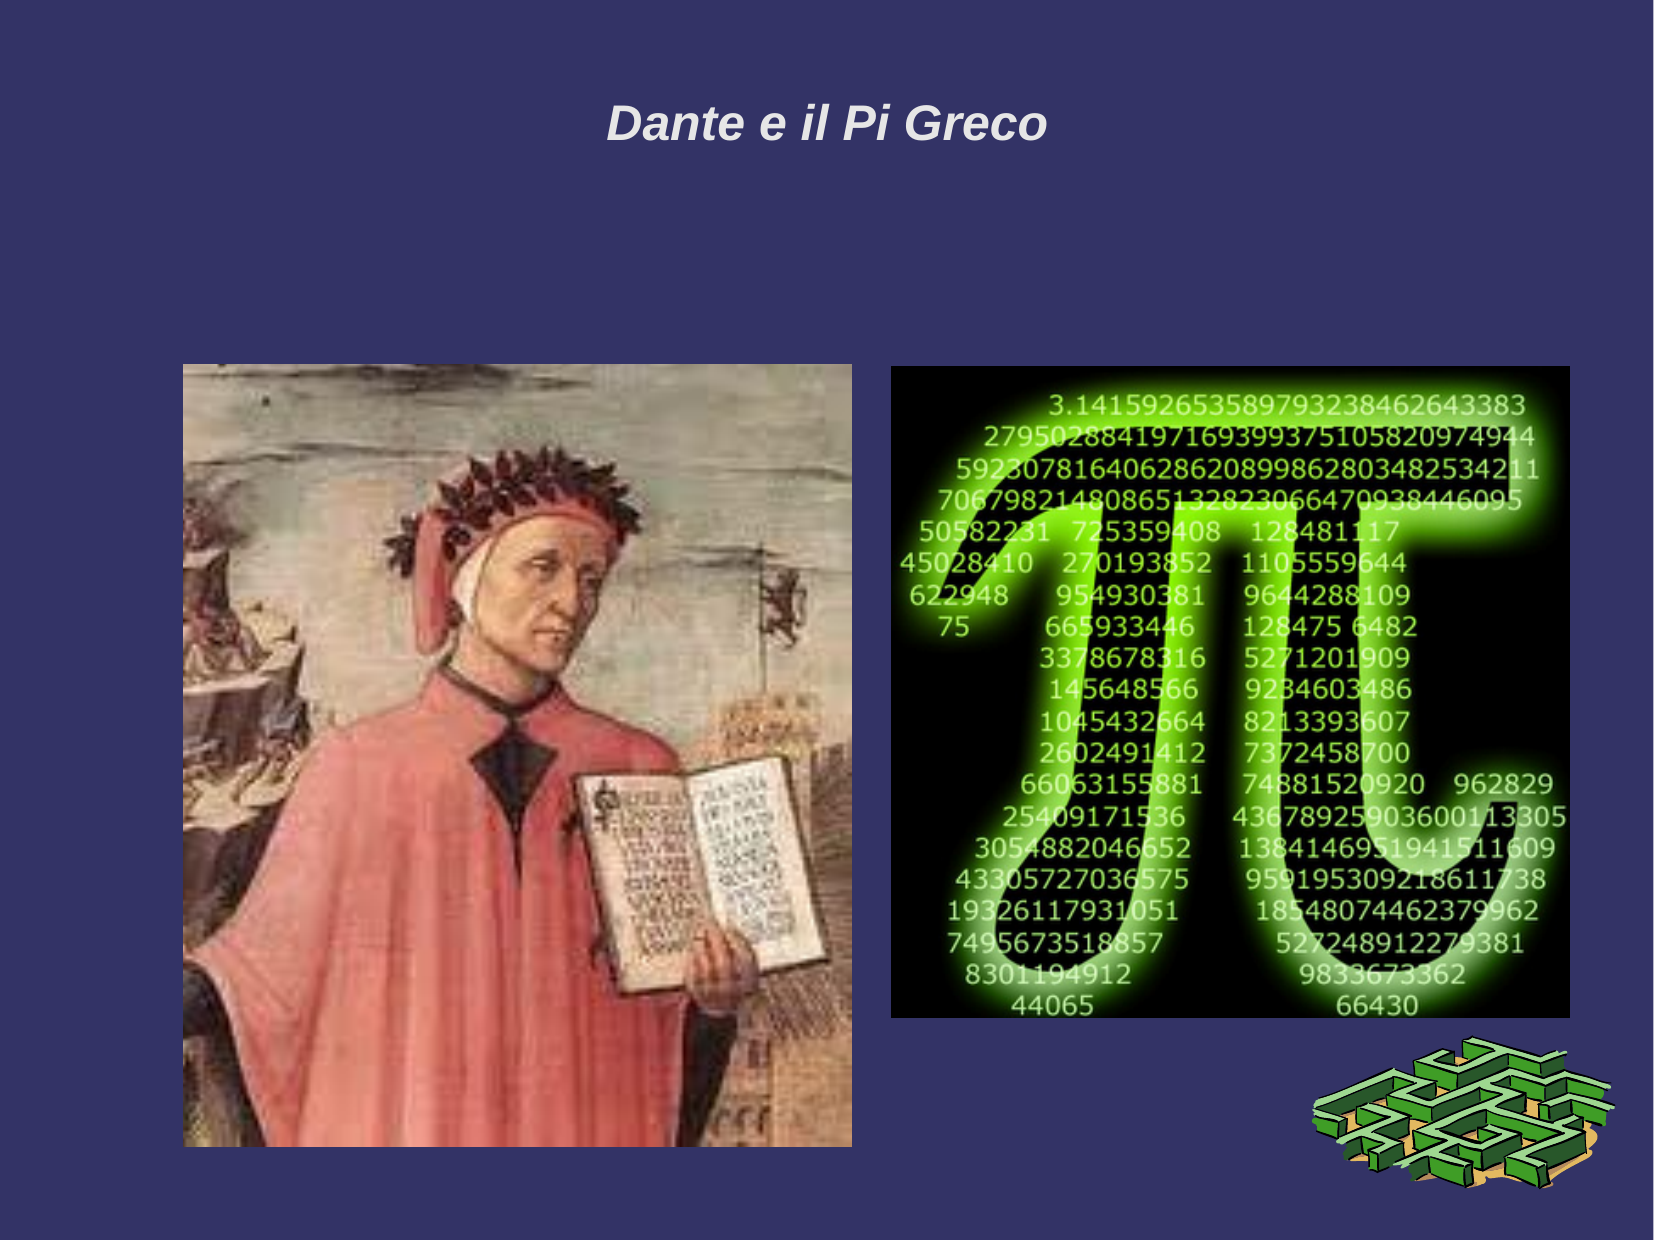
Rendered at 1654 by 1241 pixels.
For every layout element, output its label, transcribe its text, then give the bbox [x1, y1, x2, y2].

picture [183, 364, 852, 1147]
picture [891, 366, 1570, 1018]
title Dante e il Pi Greco [121, 19, 1534, 227]
